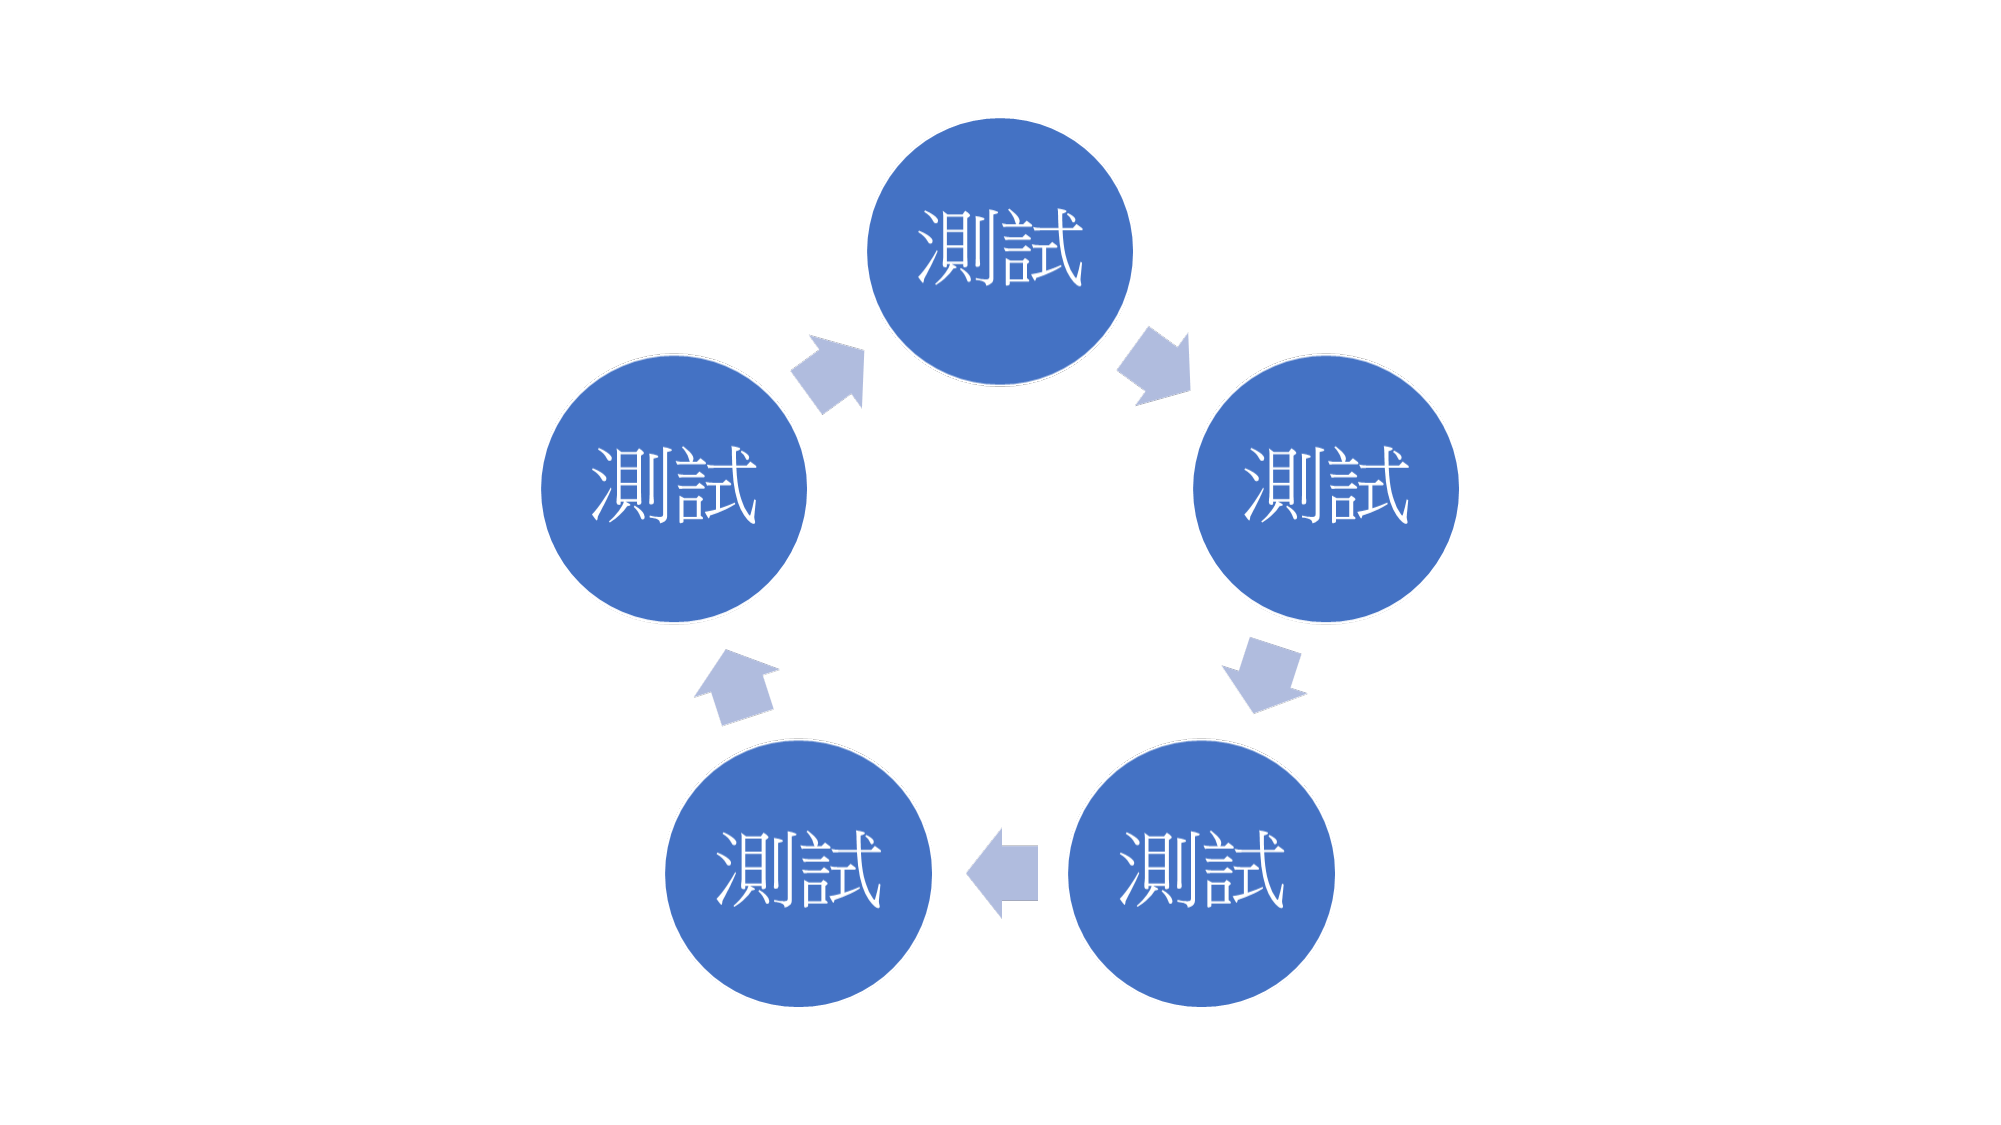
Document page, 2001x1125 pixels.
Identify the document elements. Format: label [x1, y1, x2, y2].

picture [333, 116, 1667, 1009]
